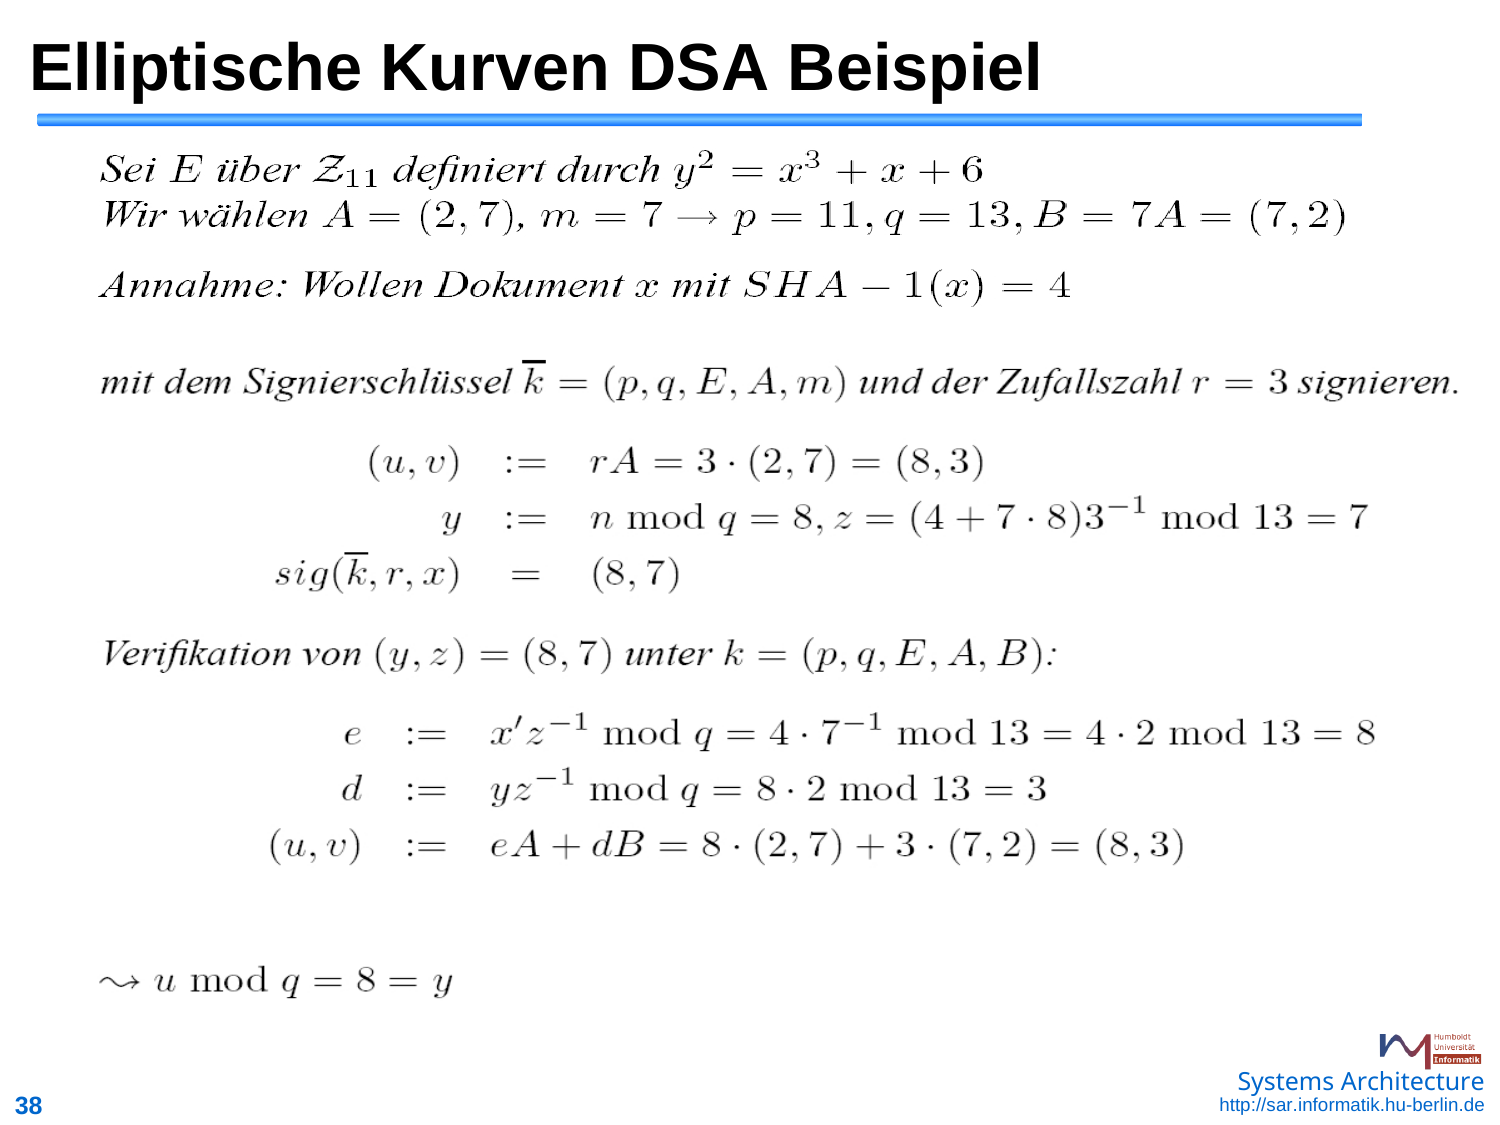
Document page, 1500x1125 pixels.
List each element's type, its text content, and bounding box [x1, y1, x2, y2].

picture [88, 331, 1483, 1071]
title Elliptische Kurven DSA Beispiel [29, 26, 1500, 108]
picture [88, 147, 1359, 325]
